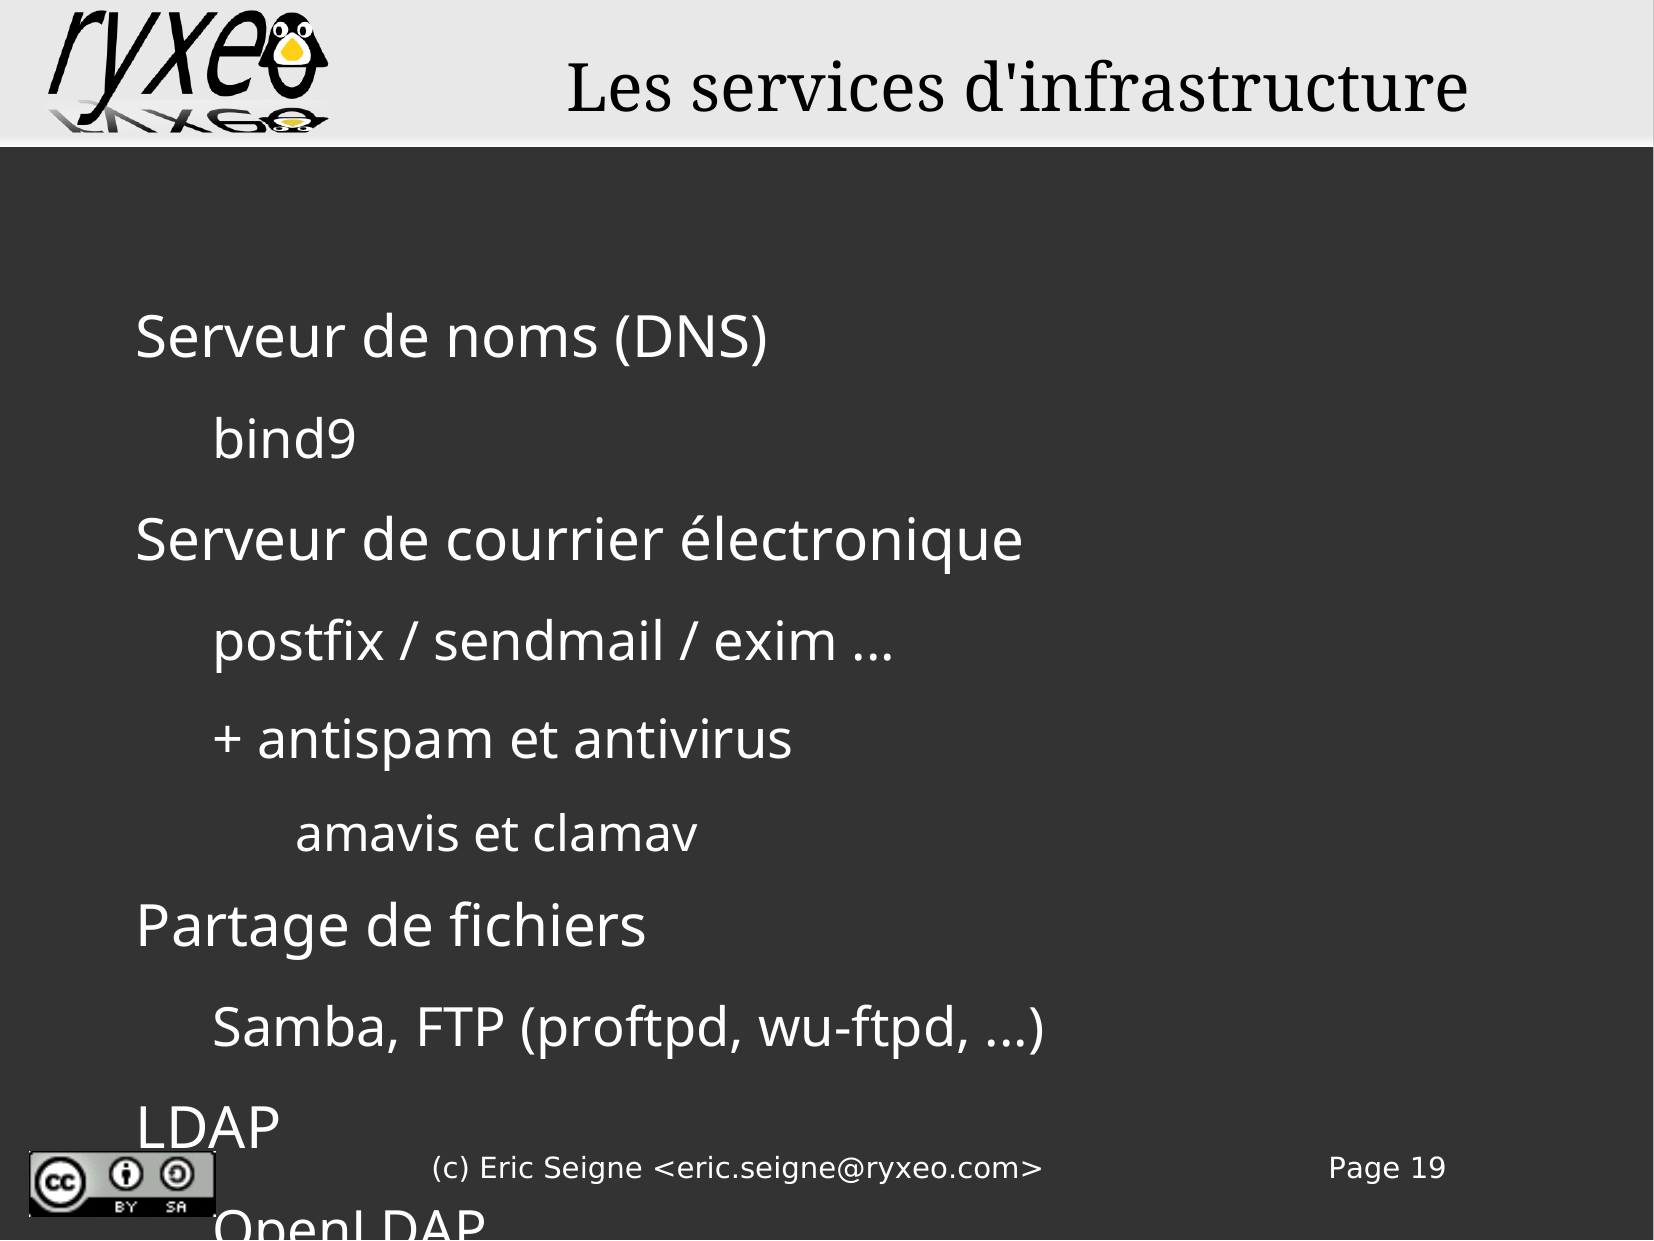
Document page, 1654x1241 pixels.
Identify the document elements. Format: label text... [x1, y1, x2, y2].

picture [29, 1151, 216, 1217]
list Serveur de noms (DNS) bind9 Serveur de courrier électronique postfix / sendmail / exim ... + antispam et antivirus amavis et clamav Partage de fichiers Samba, FTP (proftpd, wu-ftpd, ...) LDAP OpenLDAP [118, 295, 1522, 1155]
title Les services d'infrastructure [442, 29, 1595, 142]
picture [0, 0, 1654, 147]
